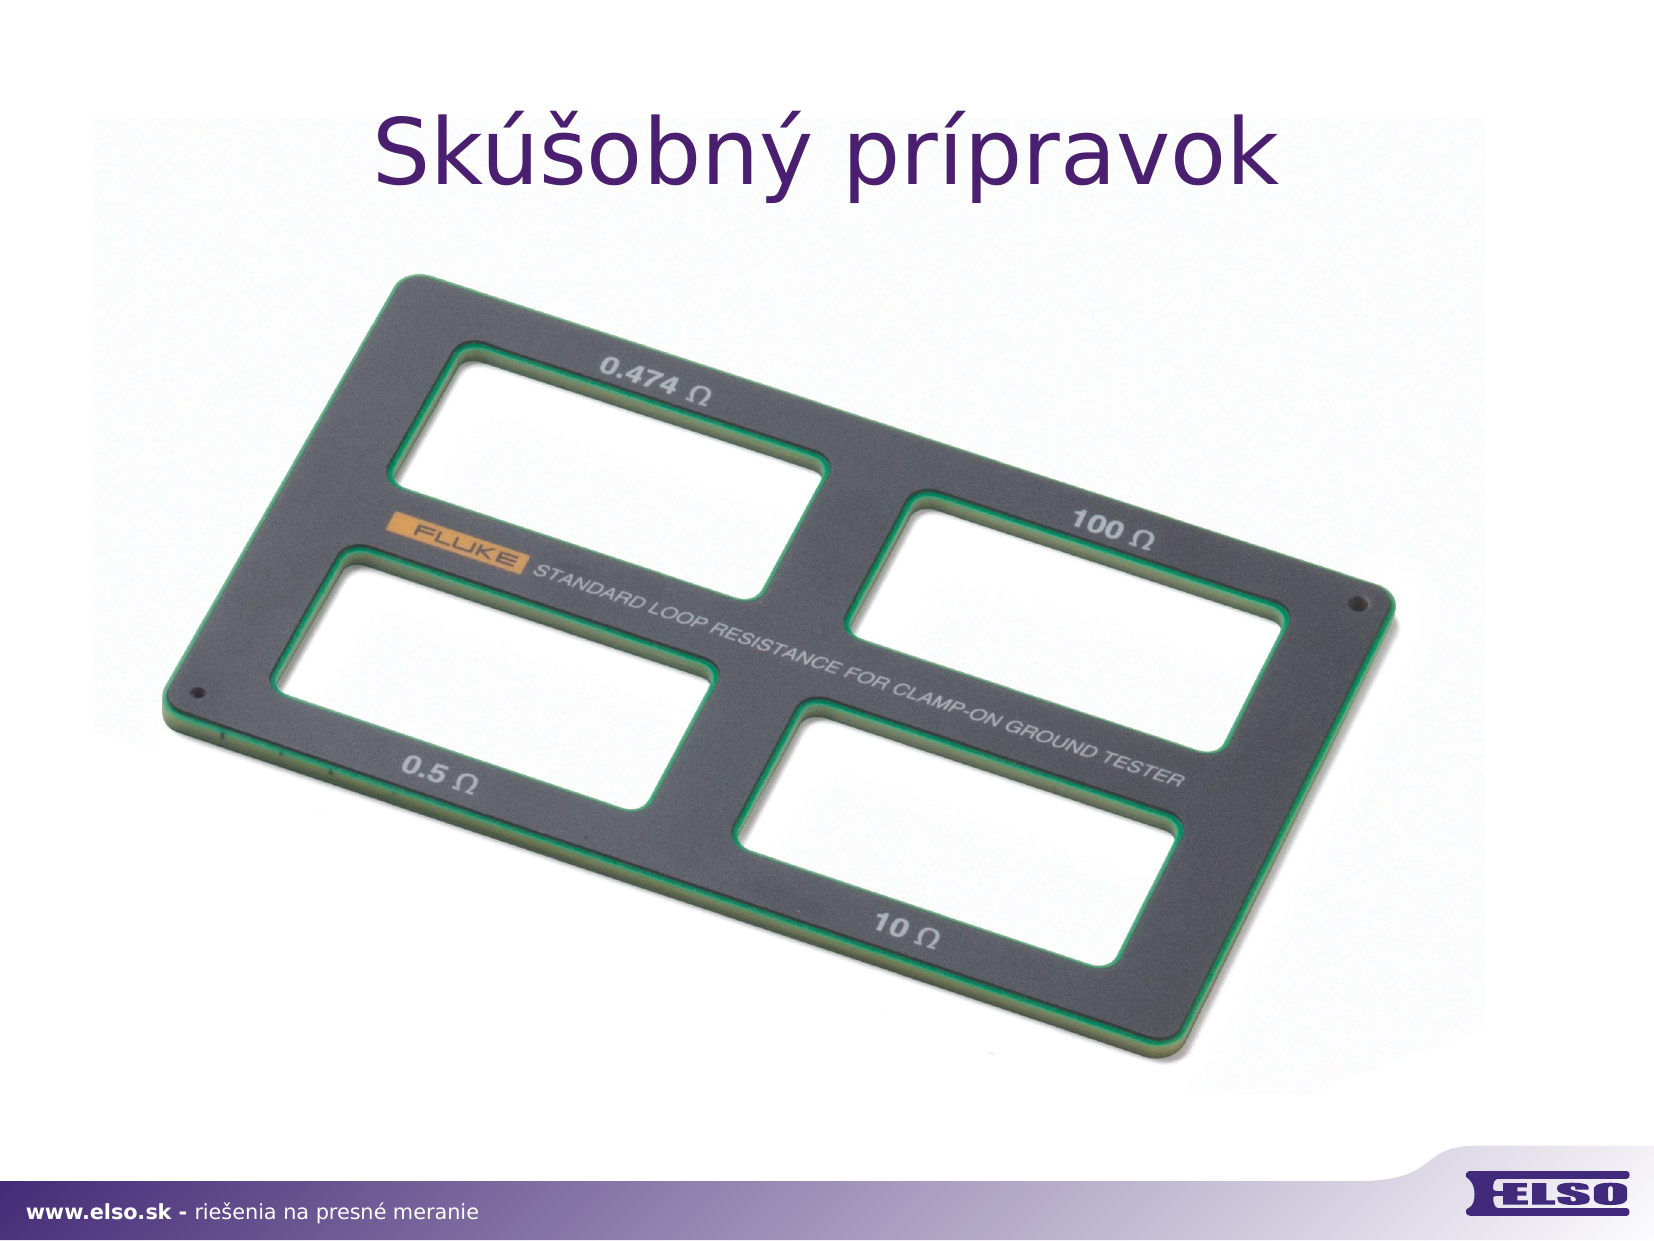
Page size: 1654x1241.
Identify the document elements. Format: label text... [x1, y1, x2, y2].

title Skúšobný prípravok [82, 49, 1571, 257]
picture [94, 257, 1486, 1144]
